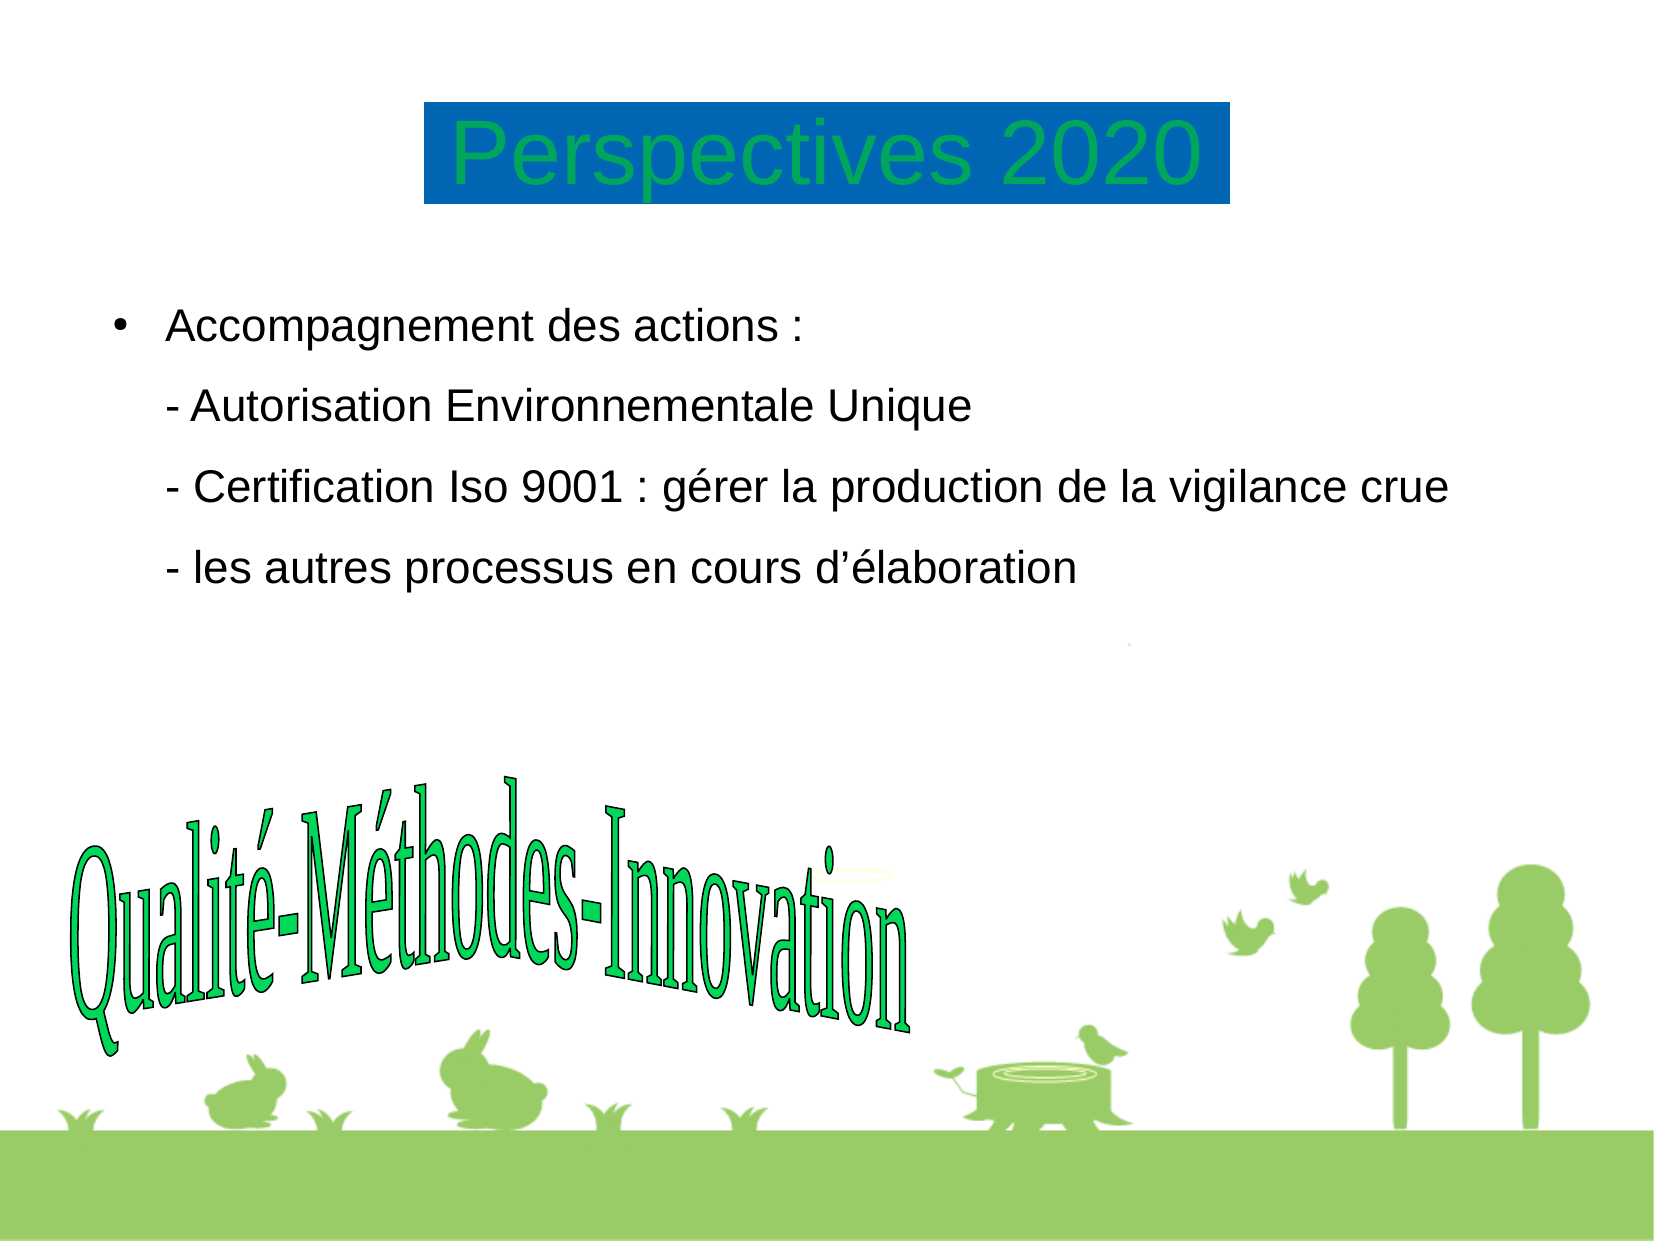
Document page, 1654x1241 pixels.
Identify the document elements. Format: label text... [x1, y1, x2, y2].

text_box Qualité-Méthodes-Innovation [555, 845, 578, 970]
text_box Qualité-Méthodes-Innovation [876, 907, 910, 1033]
text_box Qualité-Méthodes-Innovation [302, 804, 362, 984]
text_box Qualité-Méthodes-Innovation [628, 860, 662, 986]
text_box Qualité-Méthodes-Innovation [119, 889, 154, 1014]
text_box Qualité-Méthodes-Innovation [452, 834, 483, 960]
text_box Qualité-Méthodes-Innovation [365, 848, 393, 974]
text_box Qualité-Méthodes-Innovation [414, 784, 449, 965]
text_box Qualité-Méthodes-Innovation [206, 877, 224, 999]
text_box Qualité-Méthodes-Innovation [700, 873, 731, 999]
text_box Qualité-Méthodes-Innovation [800, 868, 820, 1017]
text_box Qualité-Méthodes-Innovation [187, 820, 205, 1002]
text_box Qualité-Méthodes-Innovation [258, 808, 273, 850]
text_box Qualité-Méthodes-Innovation [376, 789, 391, 831]
text_box Qualité-Méthodes-Innovation [821, 897, 839, 1020]
text_box Qualité-Méthodes-Innovation [487, 776, 520, 959]
title Perspectives 2020 [82, 49, 1571, 257]
list Accompagnement des actions : - Autorisation Environnementale Unique - Certification Iso 9001 : gérer la production de la vigilance crue - les autres processus en cours d’élaboration [94, 299, 1583, 1075]
text_box Qualité-Méthodes-Innovation [395, 821, 414, 969]
text_box Qualité-Méthodes-Innovation [523, 840, 550, 965]
text_box Qualité-Méthodes-Innovation [605, 805, 625, 979]
text_box Qualité-Méthodes-Innovation [663, 867, 697, 993]
text_box Qualité-Méthodes-Innovation [771, 887, 800, 1012]
text_box Qualité-Méthodes-Innovation [247, 867, 274, 993]
text_box Qualité-Méthodes-Innovation [156, 883, 185, 1008]
text_box Qualité-Méthodes-Innovation [226, 848, 245, 997]
text_box Qualité-Méthodes-Innovation [733, 880, 769, 1006]
picture [0, 0, 1654, 1241]
text_box Qualité-Méthodes-Innovation [842, 901, 873, 1026]
text_box Qualité-Méthodes-Innovation [70, 846, 118, 1057]
